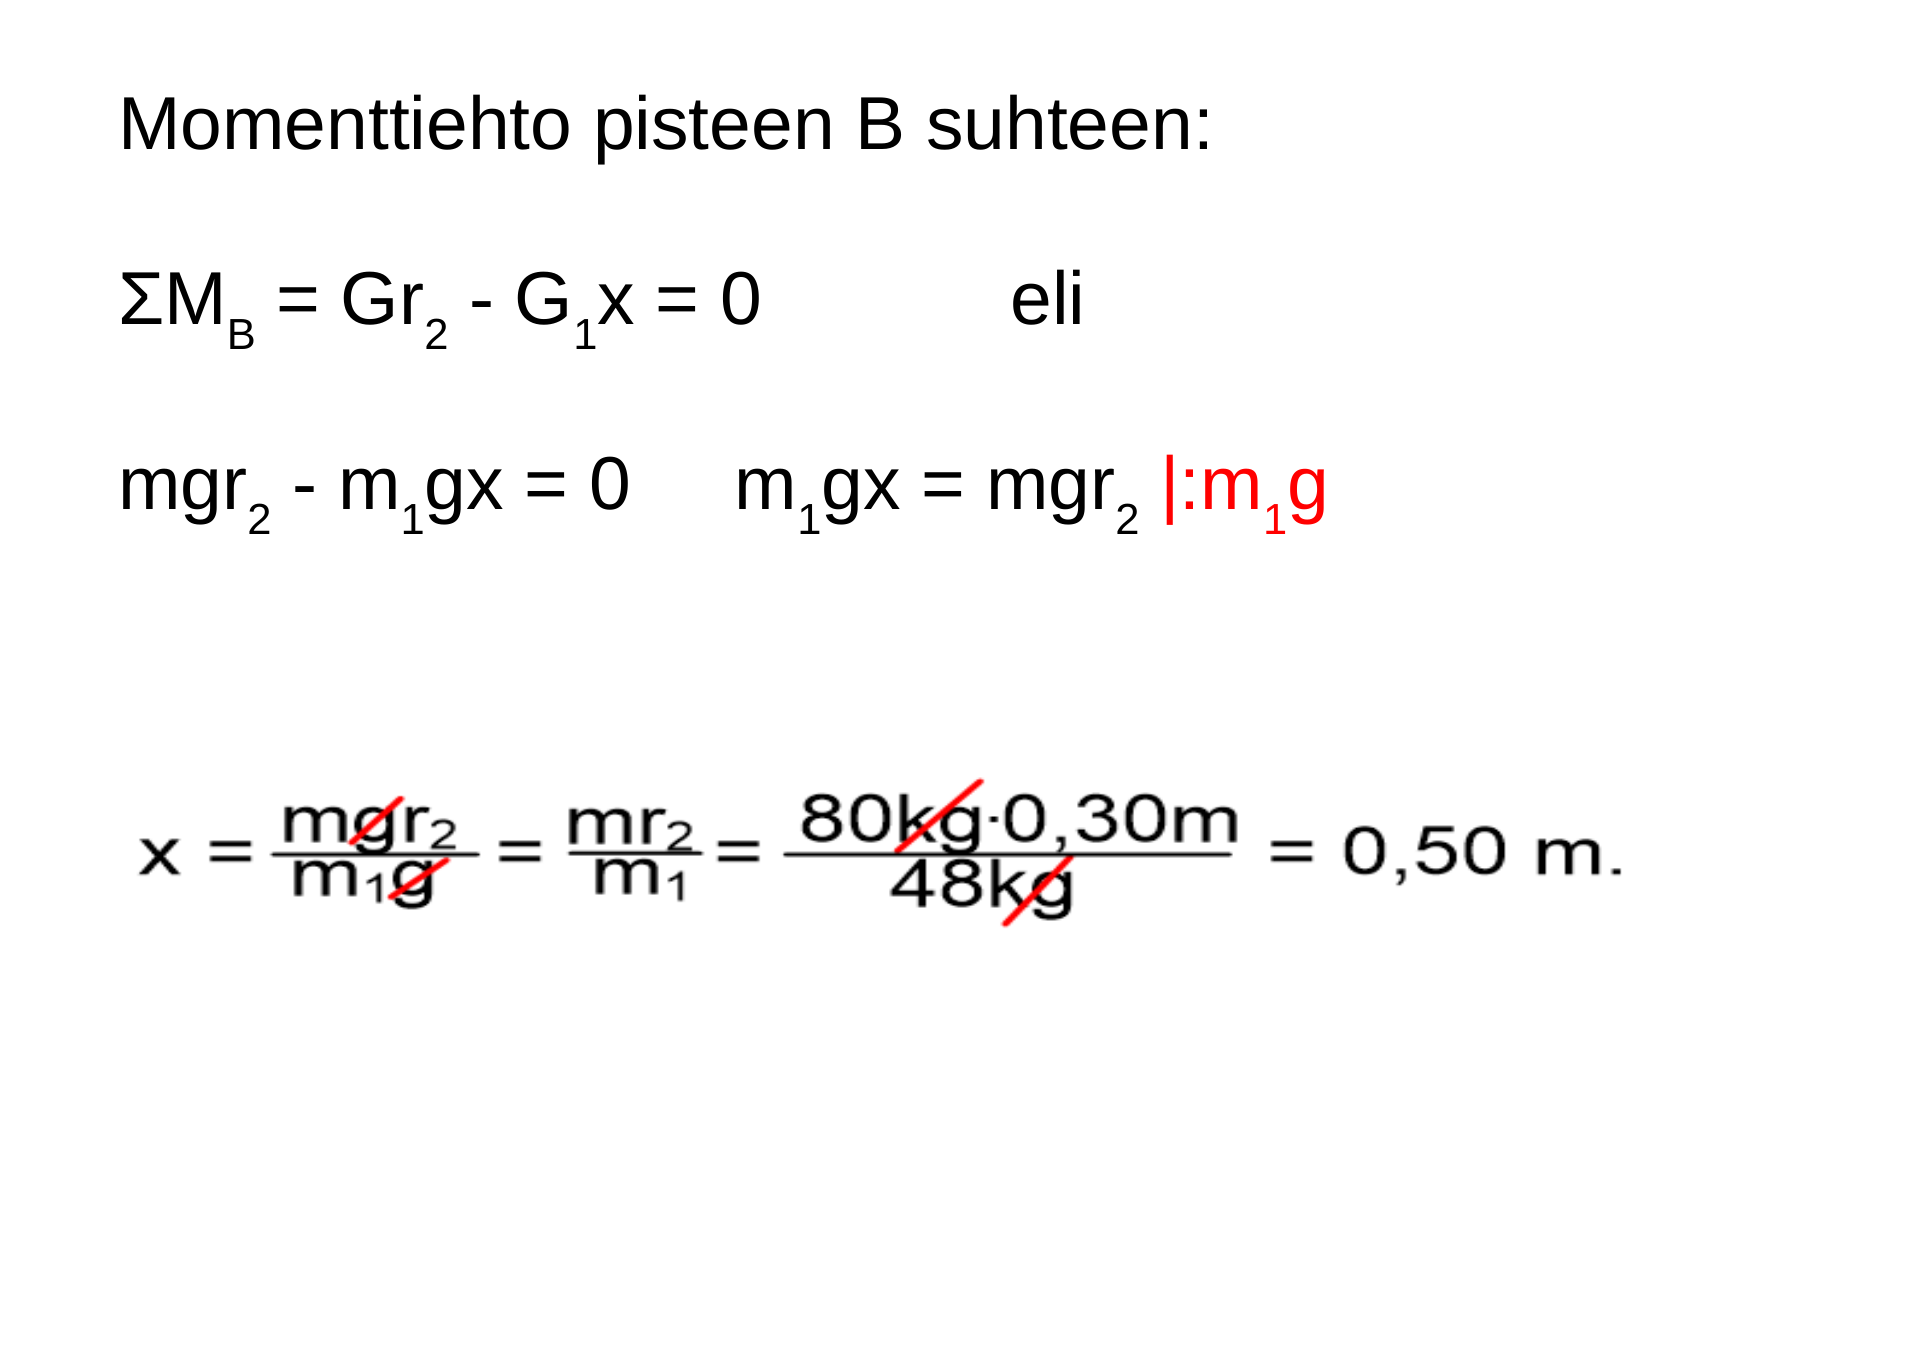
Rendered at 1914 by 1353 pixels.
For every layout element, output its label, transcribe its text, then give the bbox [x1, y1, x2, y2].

text_box Momenttiehto pisteen B suhteen: ΣMB = Gr2 - G1x = 0 eli mgr2 - m1gx = 0 m1gx = mgr2 |:m1g [103, 75, 1805, 646]
picture [68, 692, 1778, 979]
